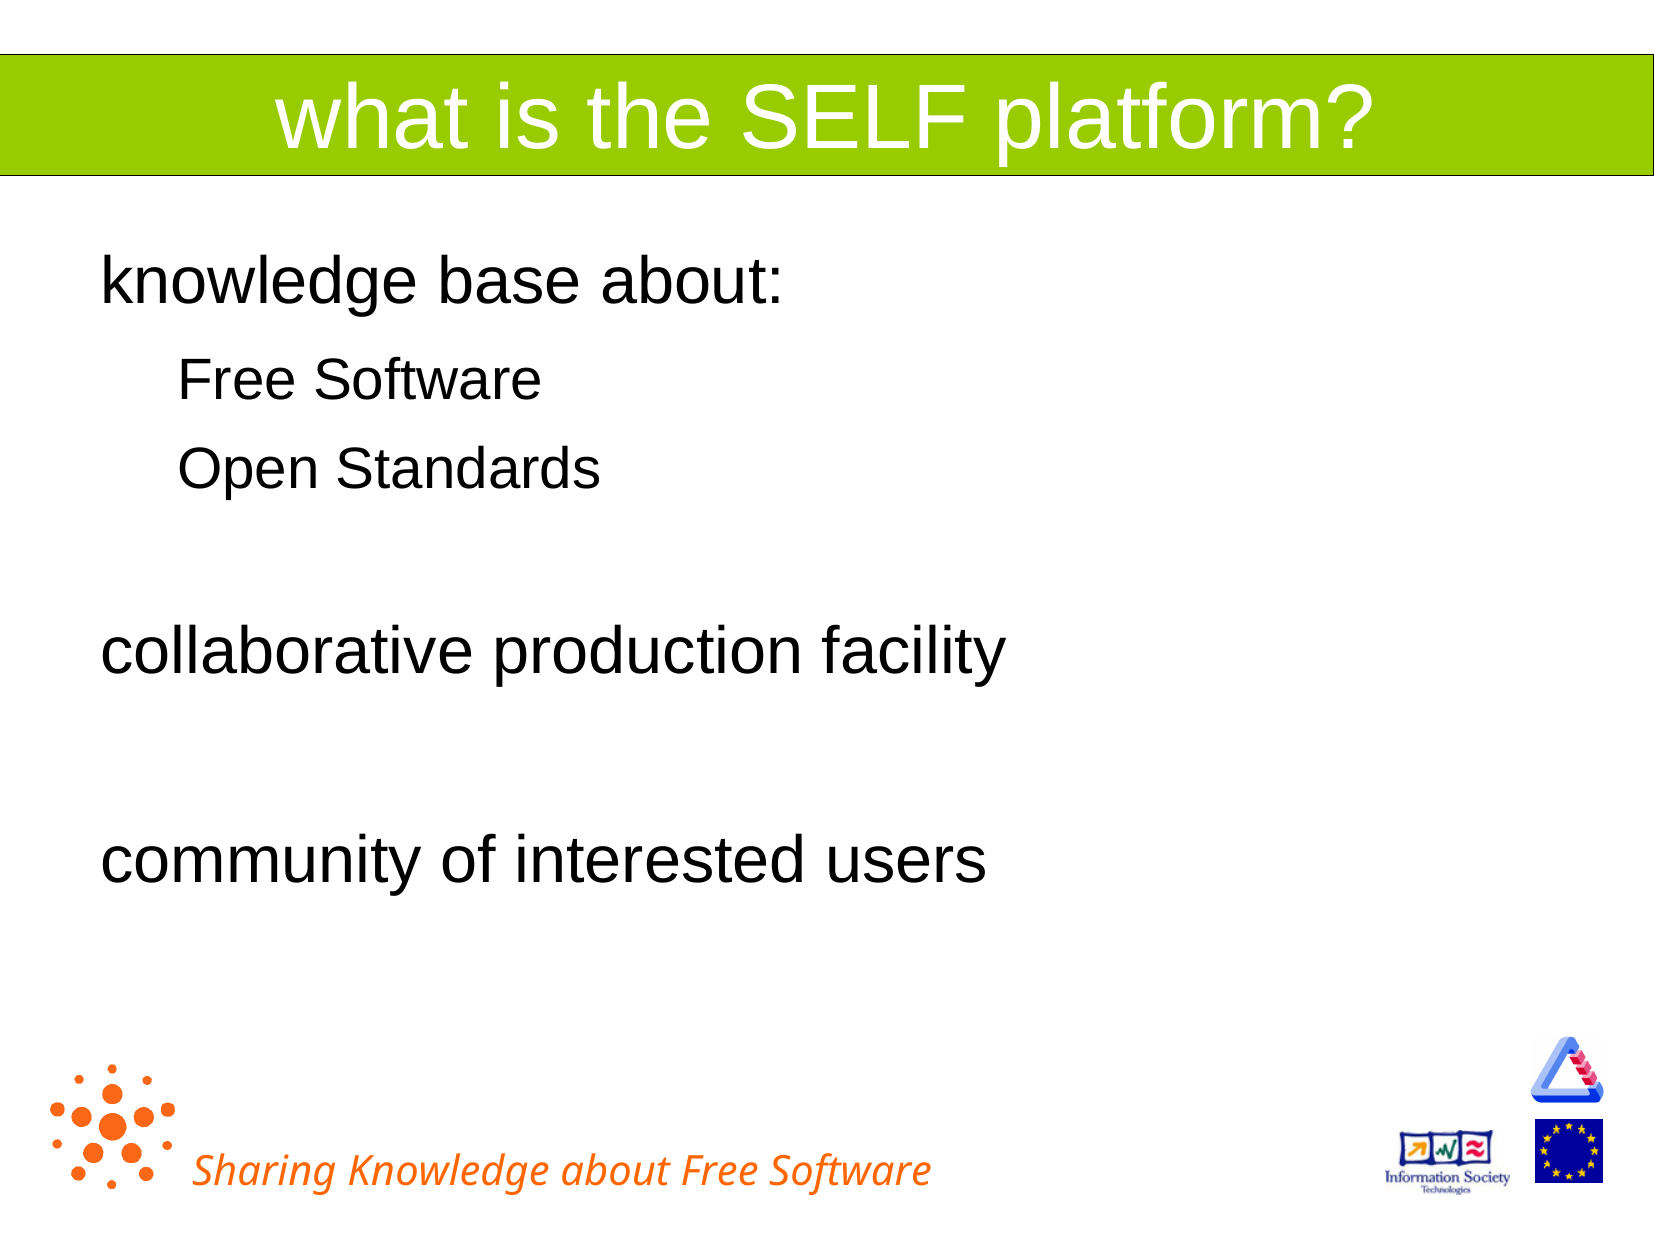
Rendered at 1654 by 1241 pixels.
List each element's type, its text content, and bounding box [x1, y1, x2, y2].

picture [1385, 1130, 1510, 1195]
picture [1535, 1119, 1603, 1183]
picture [50, 1064, 175, 1189]
title what is the SELF platform? [82, 48, 1571, 185]
picture [1530, 1036, 1604, 1104]
list knowledge base about: Free Software Open Standards collaborative production facility community of interested users [82, 242, 1571, 1062]
